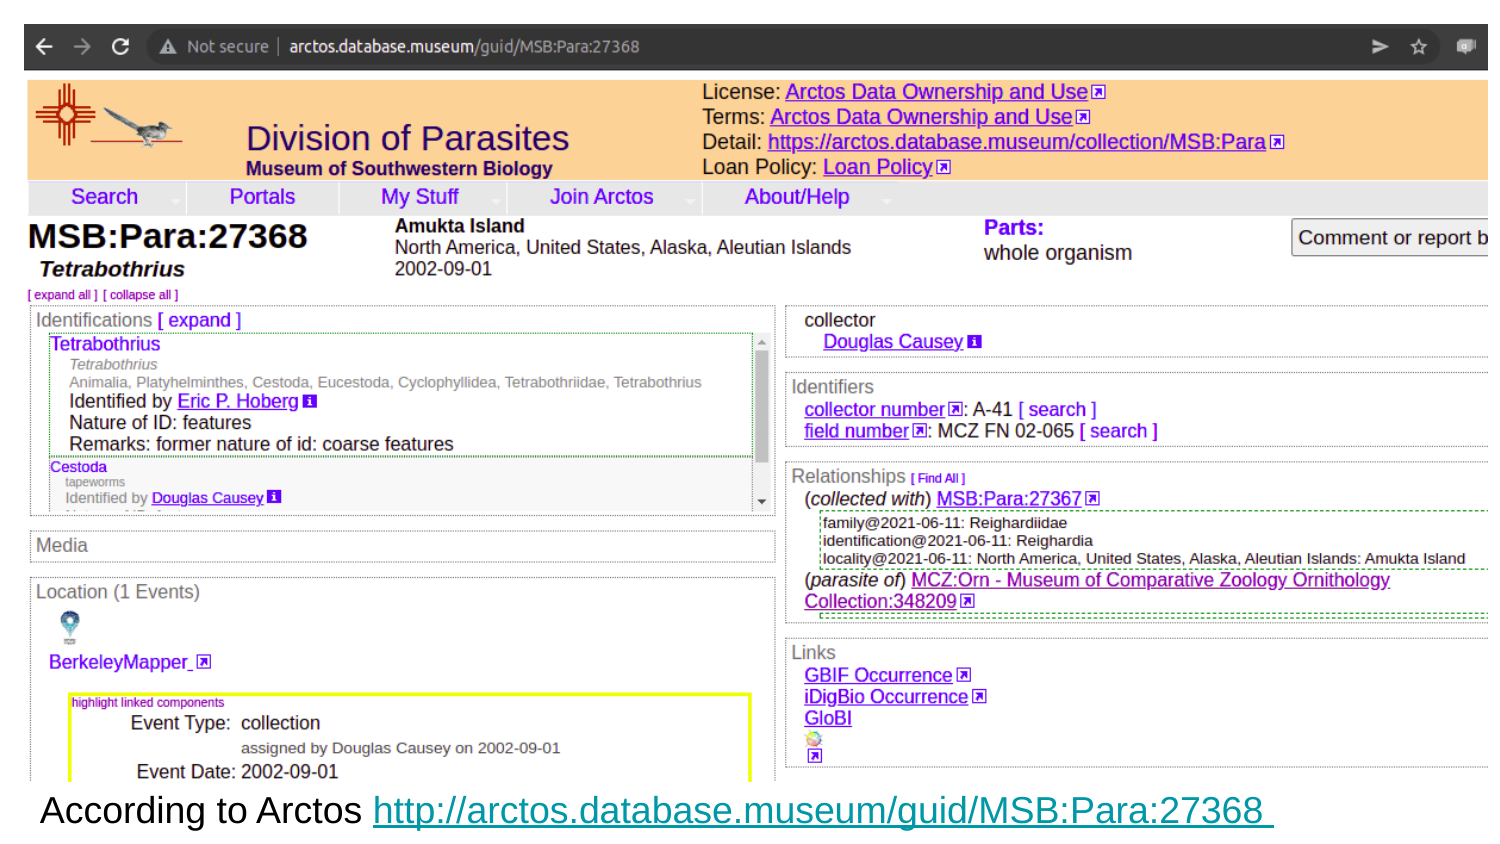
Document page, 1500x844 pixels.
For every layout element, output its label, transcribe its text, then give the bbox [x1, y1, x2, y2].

text_box According to Arctos http://arctos.database.museum/guid/MSB:Para:27368 [24, 770, 1399, 824]
picture [24, 24, 1488, 783]
